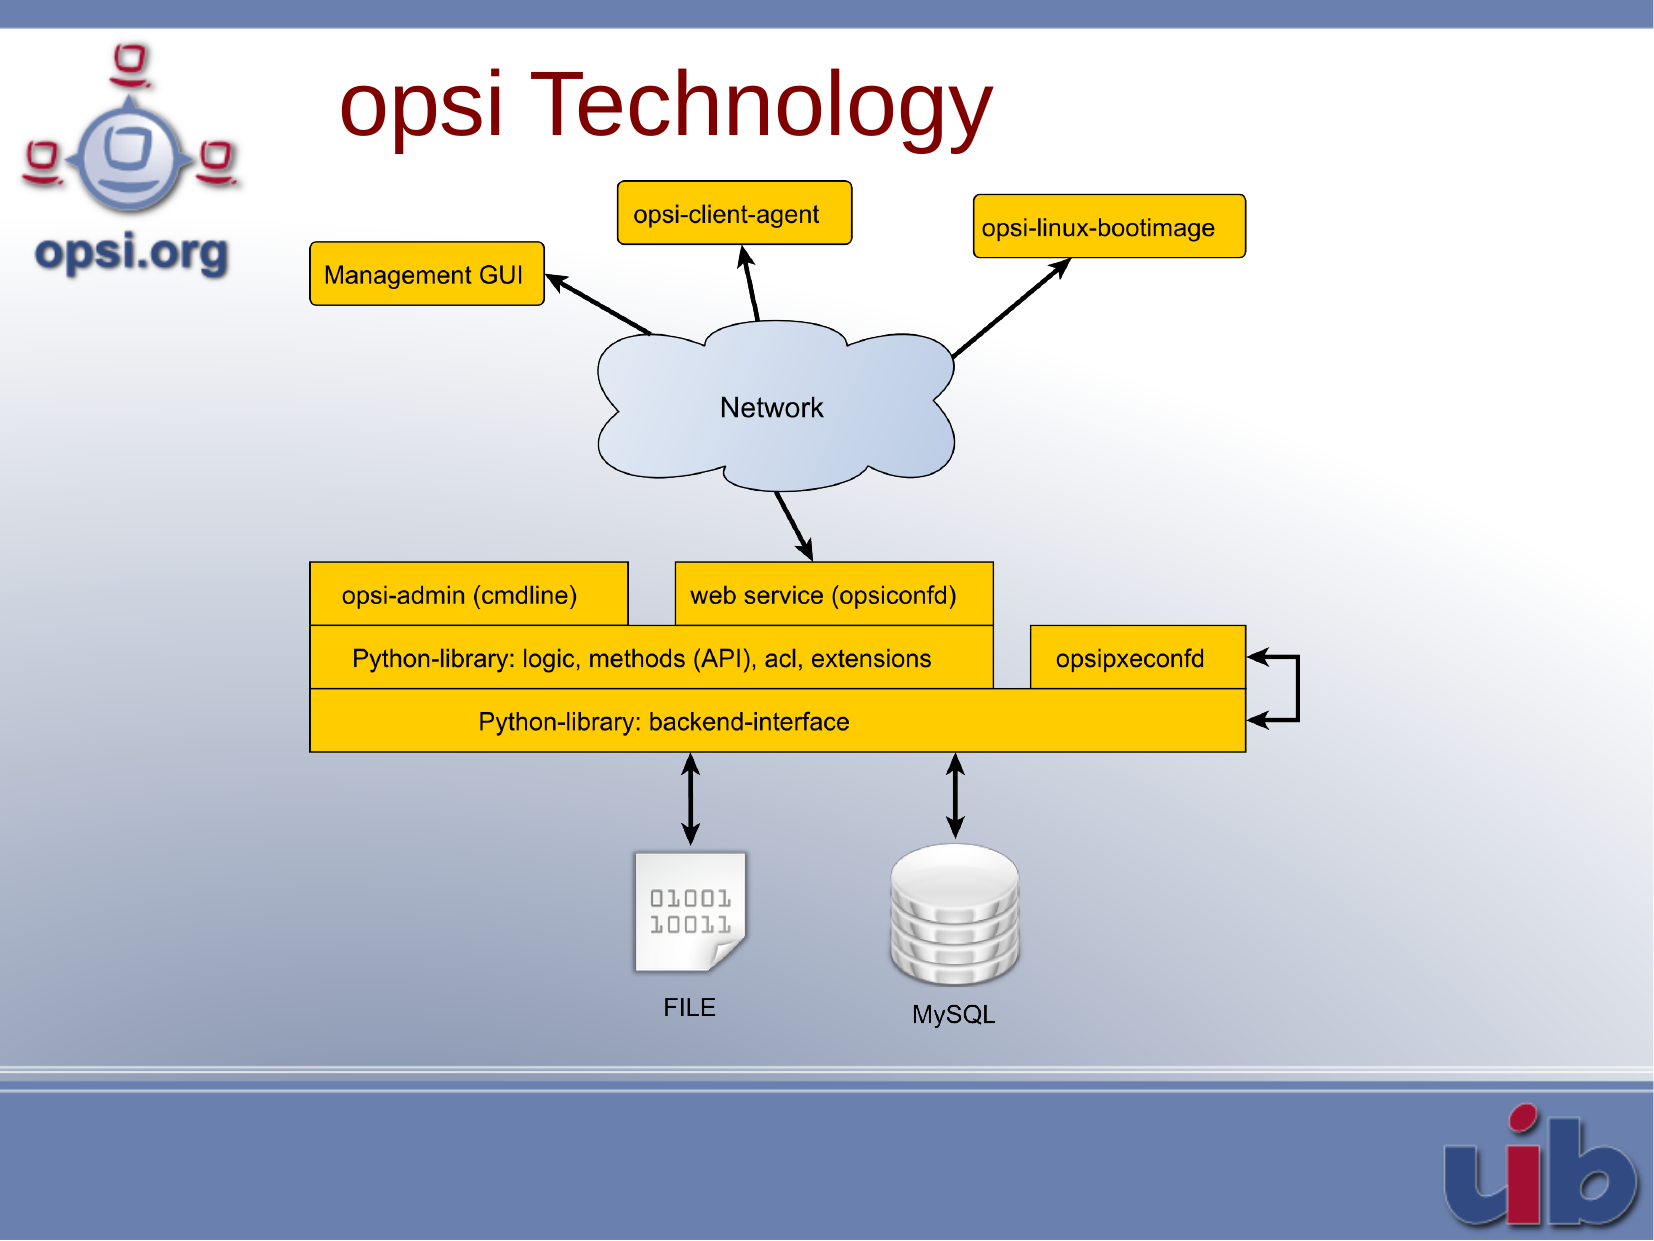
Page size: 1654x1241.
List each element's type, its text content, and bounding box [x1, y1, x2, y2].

title opsi Technology [236, 52, 1654, 155]
picture [0, 0, 1654, 1241]
